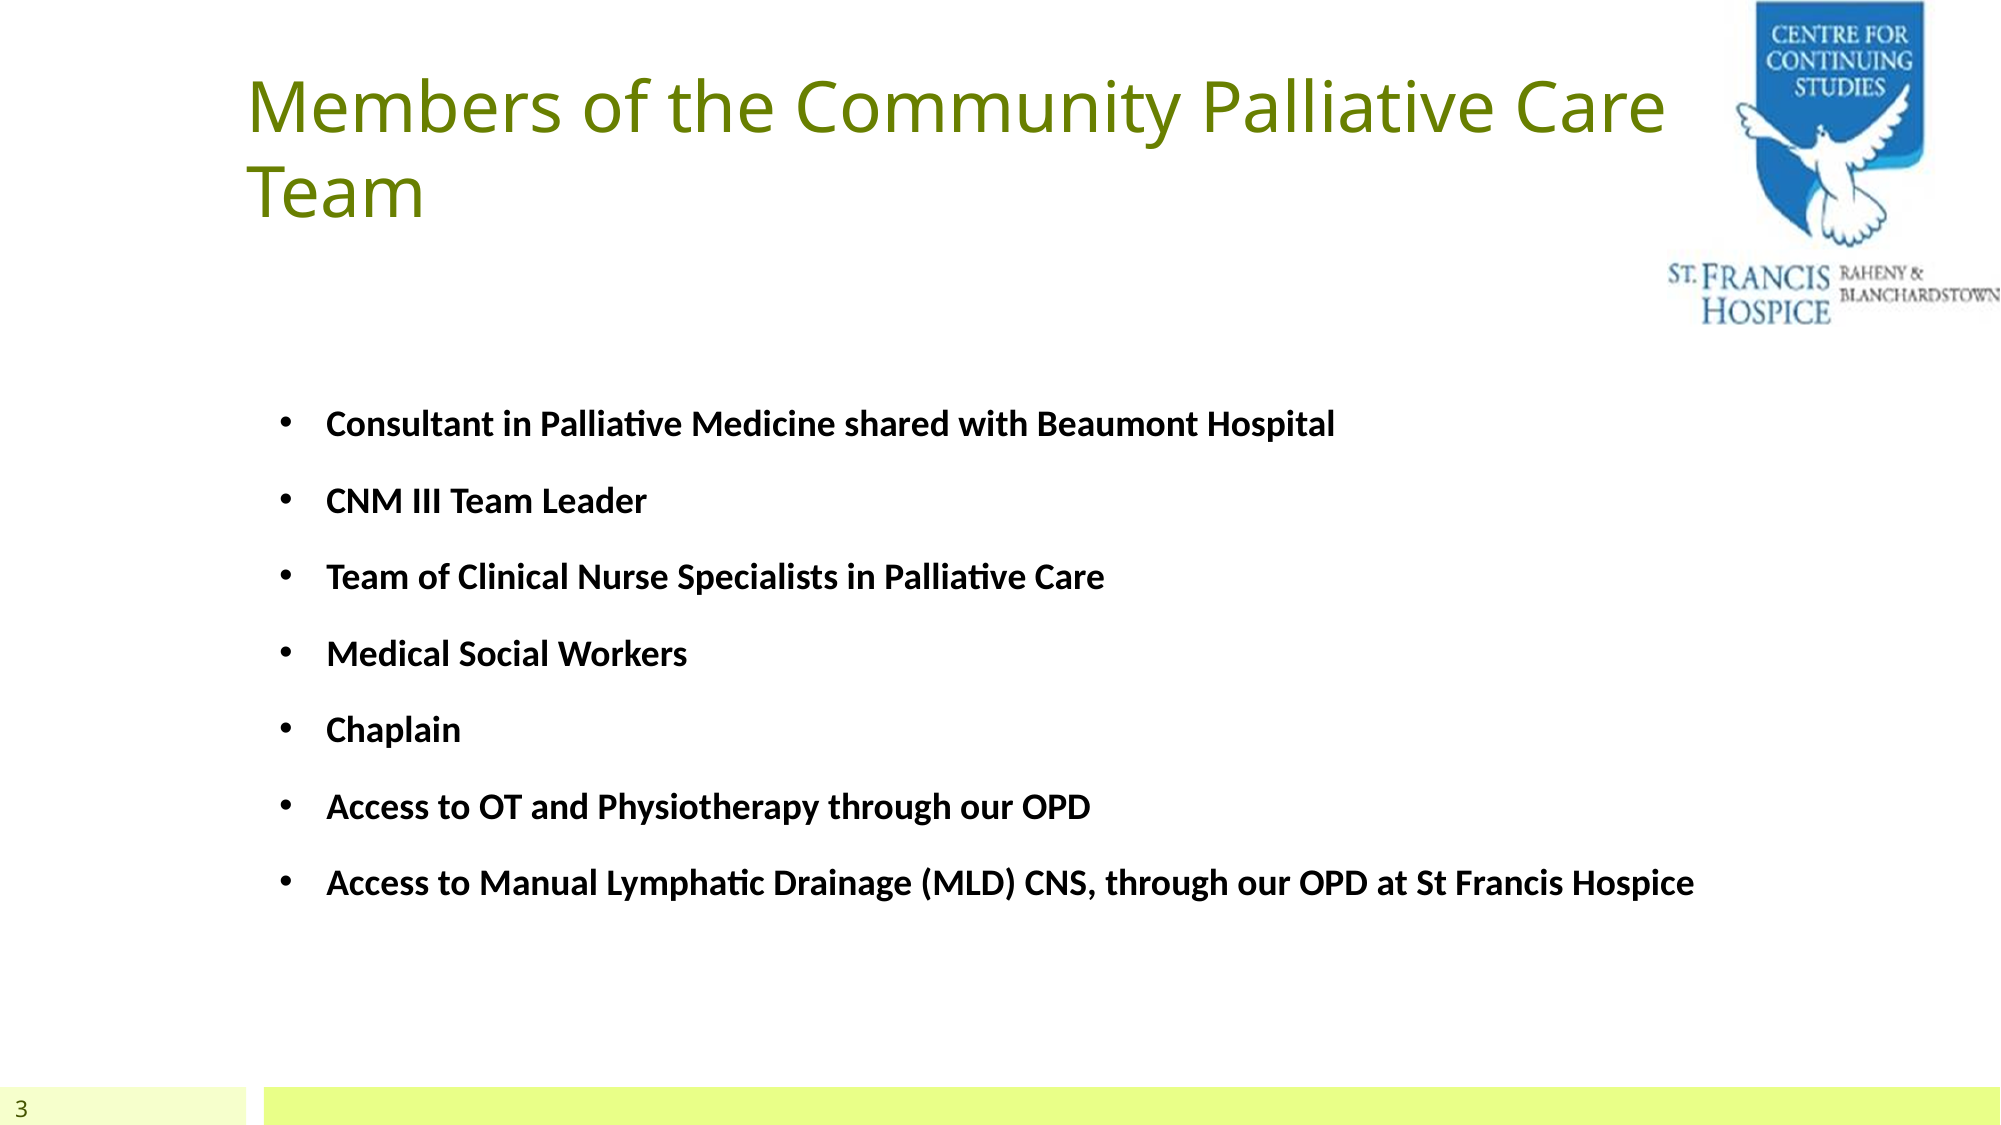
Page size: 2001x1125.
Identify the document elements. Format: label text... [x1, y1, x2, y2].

text_box Consultant in Palliative Medicine shared with Beaumont Hospital CNM III Team Leader Team of Clinical Nurse Specialists in Palliative Care Medical Social Workers Chaplain Access to OT and Physiotherapy through our OPD Access to Manual Lymphatic Drainage (MLD) CNS, through our OPD at St Francis Hospice [264, 360, 1830, 907]
picture [1667, 0, 2000, 328]
title Members of the Community Palliative Care Team [231, 45, 1667, 240]
text_box [0, 1087, 68, 1125]
